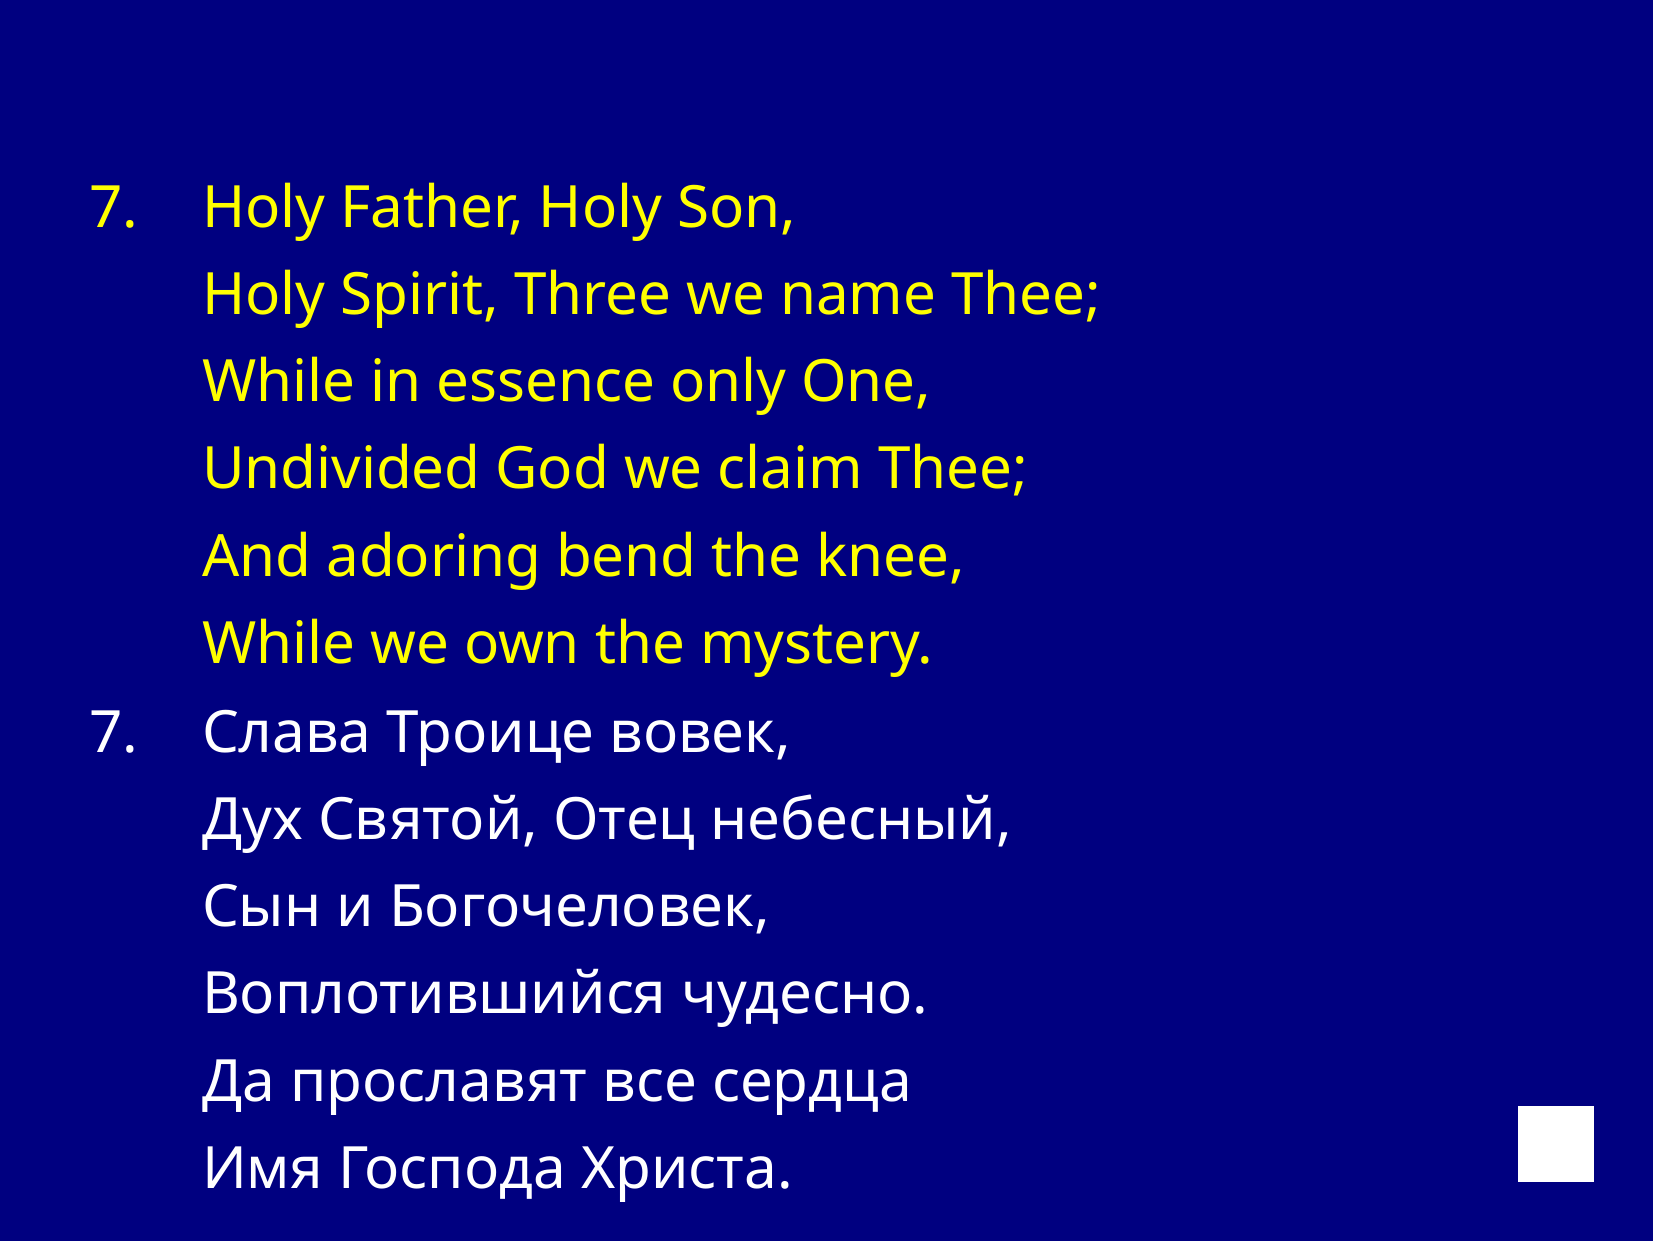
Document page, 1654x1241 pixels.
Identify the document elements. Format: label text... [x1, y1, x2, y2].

text_box [1518, 1106, 1594, 1182]
text_box 7. Слава Троице вовек, Дух Святой, Отец небесный, Сын и Богочеловек, Воплотившийся чудесно. Да прославят все сердца Имя Господа Христа. [75, 675, 1576, 1163]
text_box 7. Holy Father, Holy Son, Holy Spirit, Three we name Thee; While in essence only One, Undivided God we claim Thee; And adoring bend the knee, While we own the mystery. [75, 150, 1576, 638]
